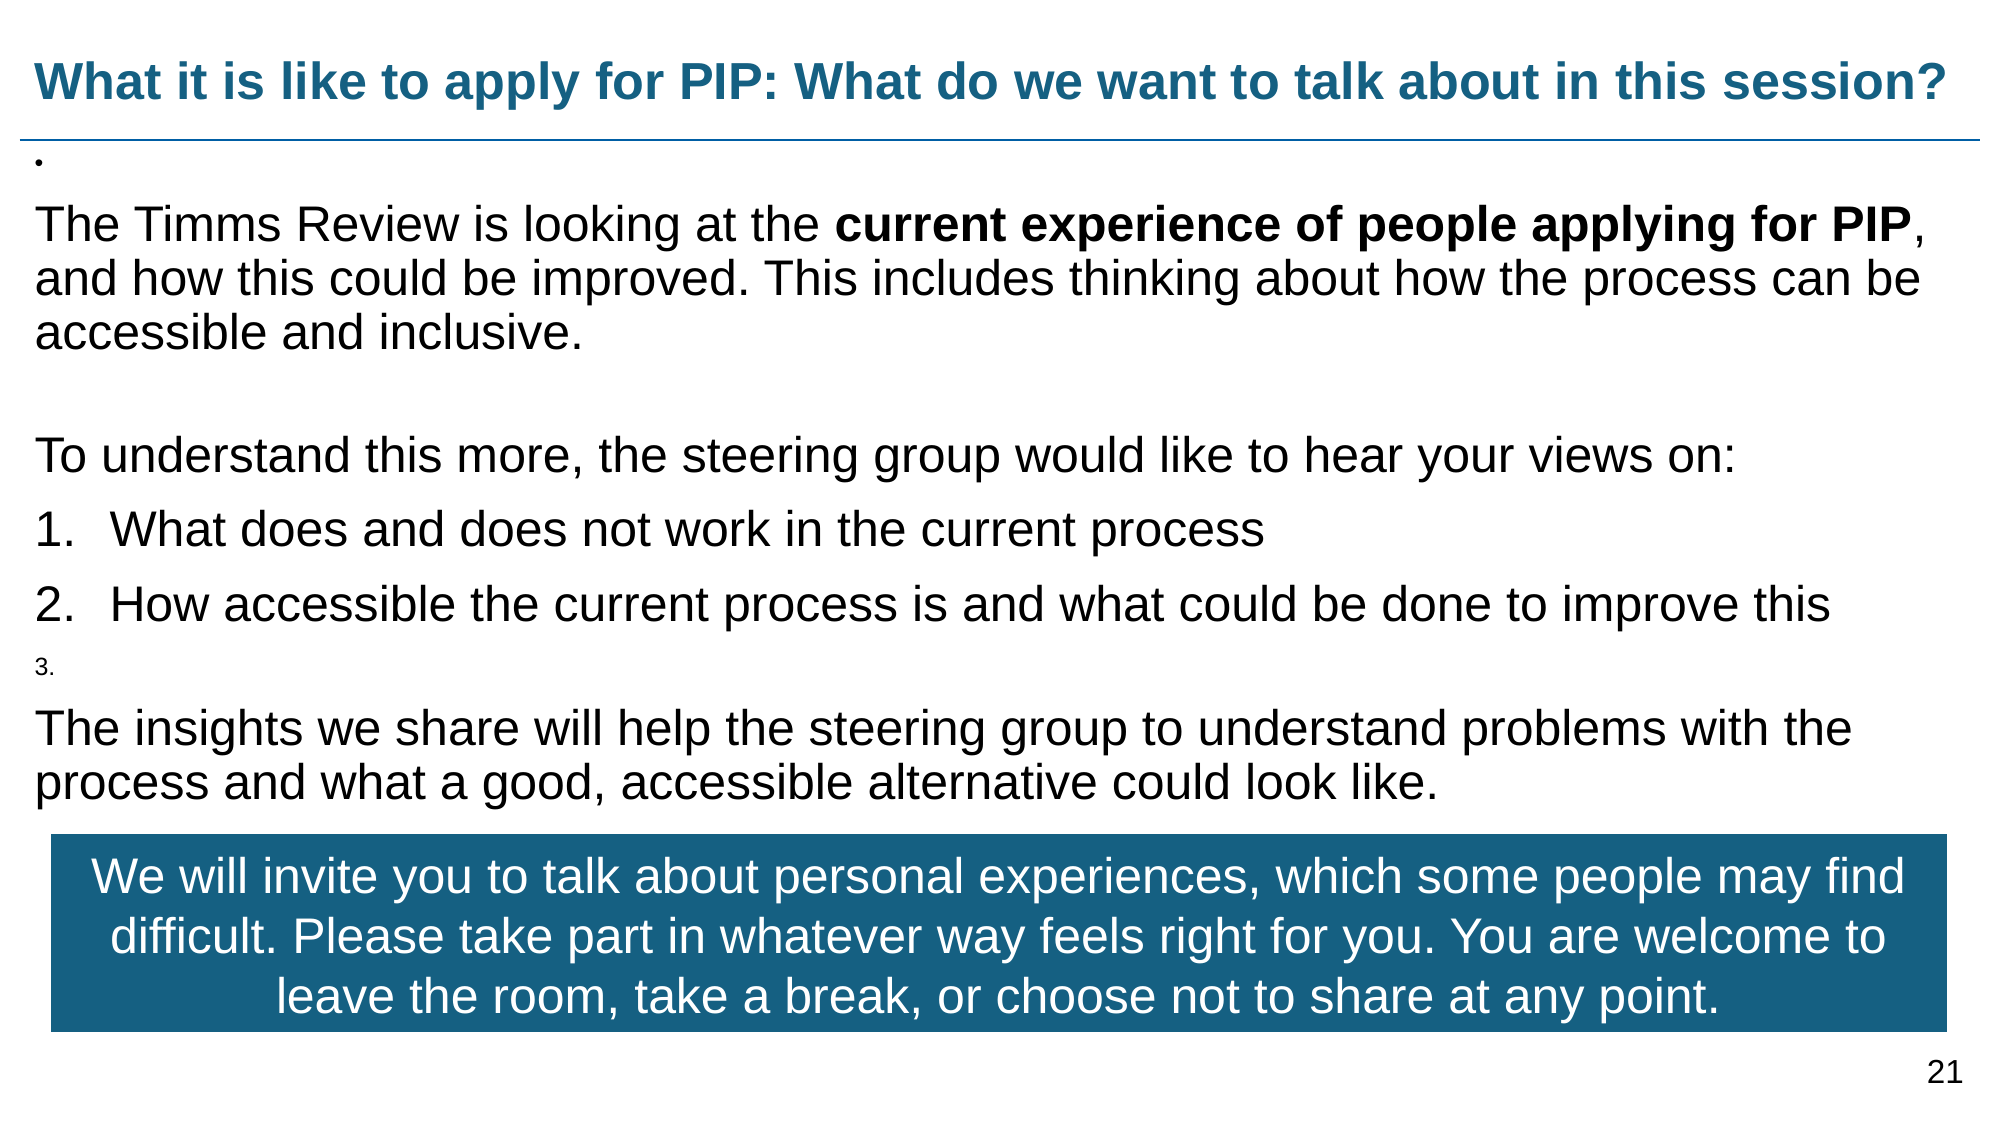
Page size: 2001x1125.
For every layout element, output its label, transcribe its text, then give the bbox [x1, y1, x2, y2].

text_box We will invite you to talk about personal experiences, which some people may find difficult. Please take part in whatever way feels right for you. You are welcome to leave the room, take a break, or choose not to share at any point. [51, 834, 1947, 1032]
text_box [1911, 1042, 1983, 1103]
title What it is like to apply for PIP: What do we want to talk about in this session? [19, 47, 1981, 140]
list The Timms Review is looking at the current experience of people applying for PIP, and how this could be improved. This includes thinking about how the process can be accessible and inclusive. To understand this more, the steering group would like to hear your views on: What does and does not work in the current process How accessible the current process is and what could be done to improve this The insights we share will help the steering group to understand problems with the process and what a good, accessible alternative could look like. [19, 140, 1981, 1043]
